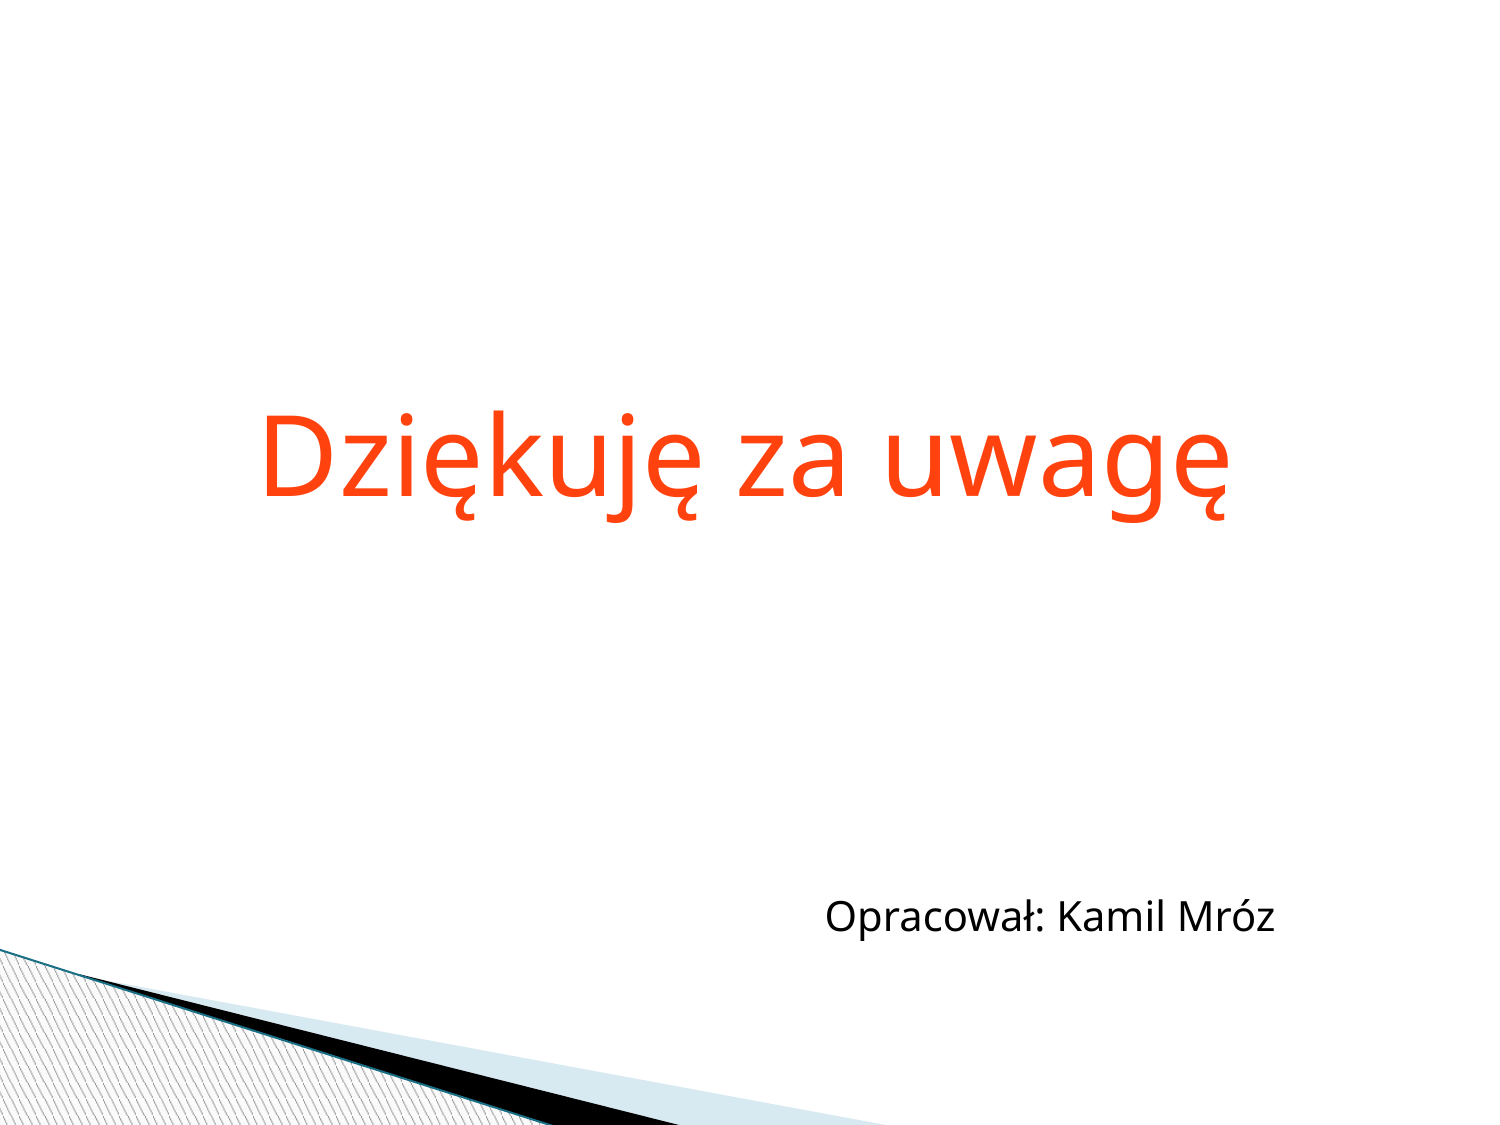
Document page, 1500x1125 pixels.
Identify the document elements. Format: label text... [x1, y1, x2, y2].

text_box Opracował: Kamil Mróz [673, 791, 1427, 1040]
title Dziękuję za uwagę [70, 354, 1421, 551]
picture [0, 952, 543, 1125]
